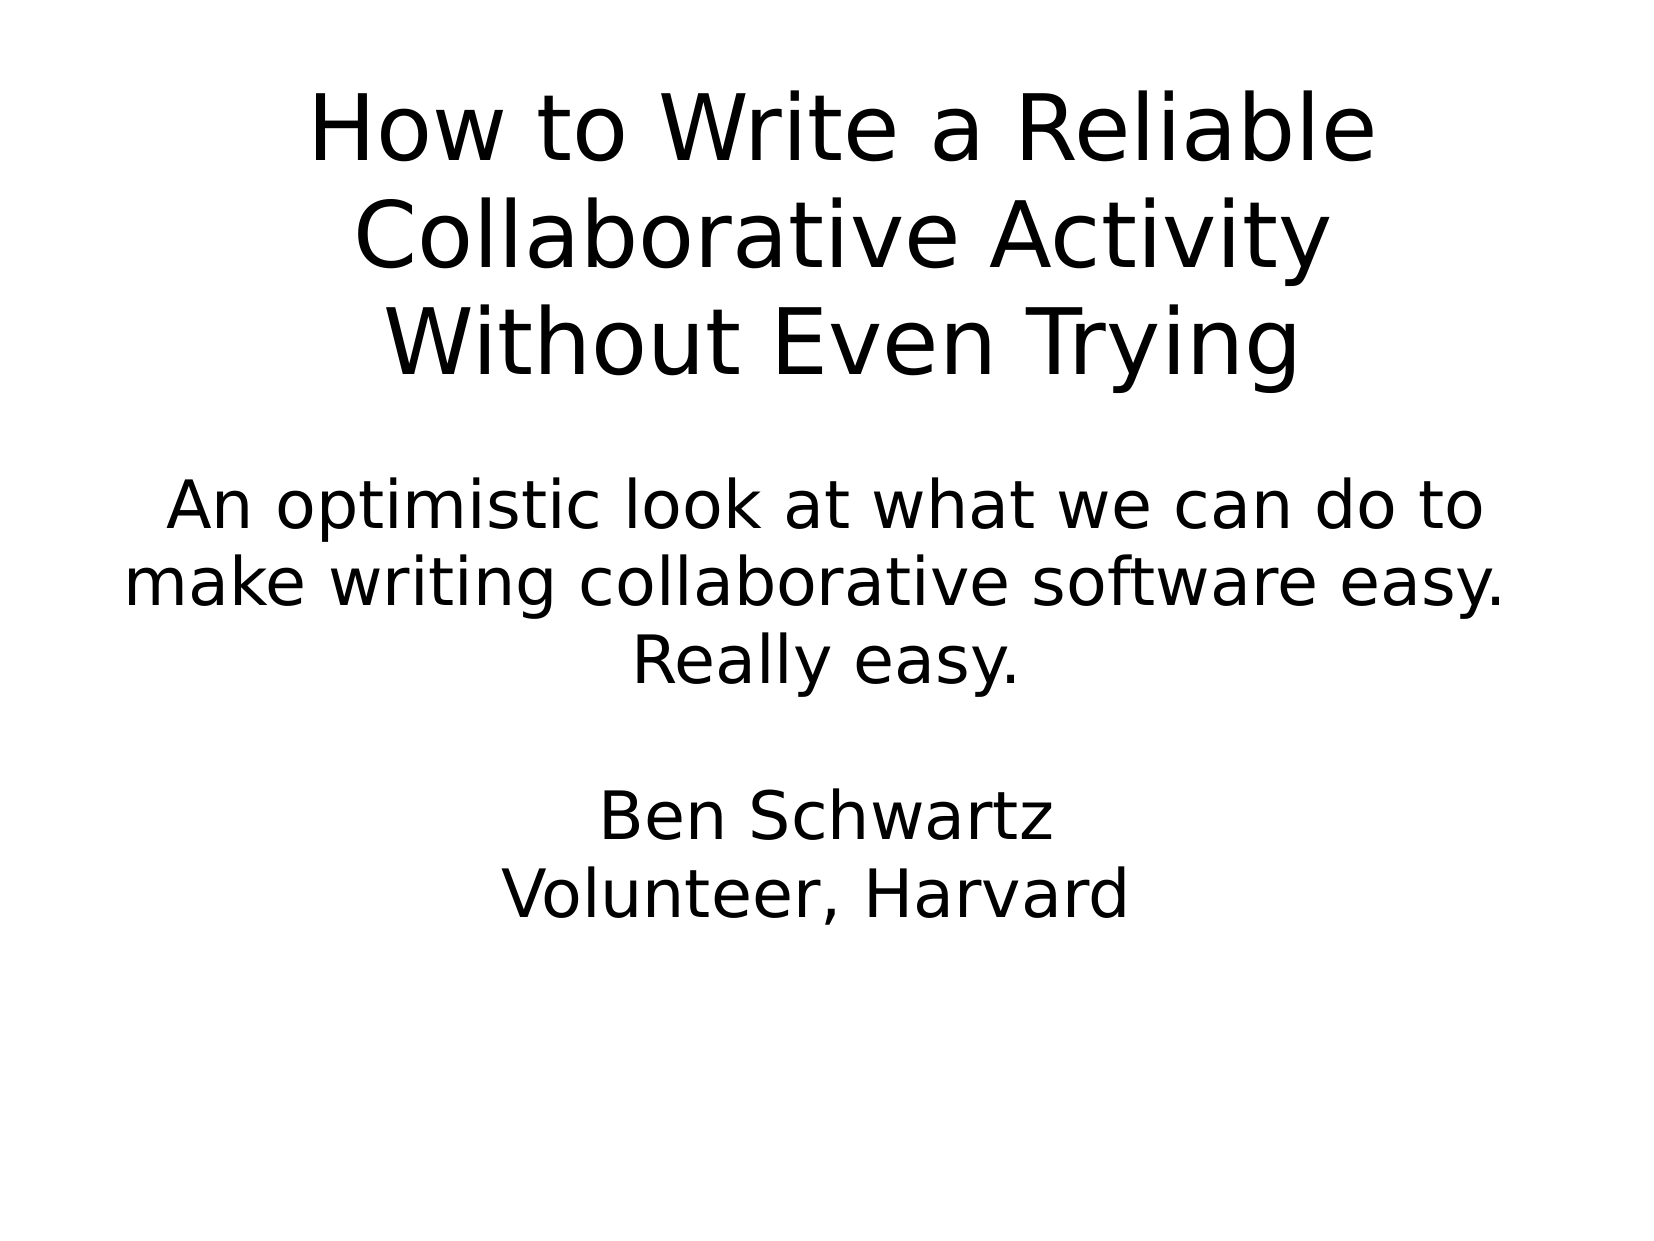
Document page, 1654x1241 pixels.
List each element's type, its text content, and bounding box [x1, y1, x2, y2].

title How to Write a Reliable Collaborative Activity Without Even Trying [187, 75, 1501, 297]
subtitle An optimistic look at what we can do to make writing collaborative software easy. Really easy. Ben Schwartz Volunteer, Harvard [82, 297, 1571, 1102]
